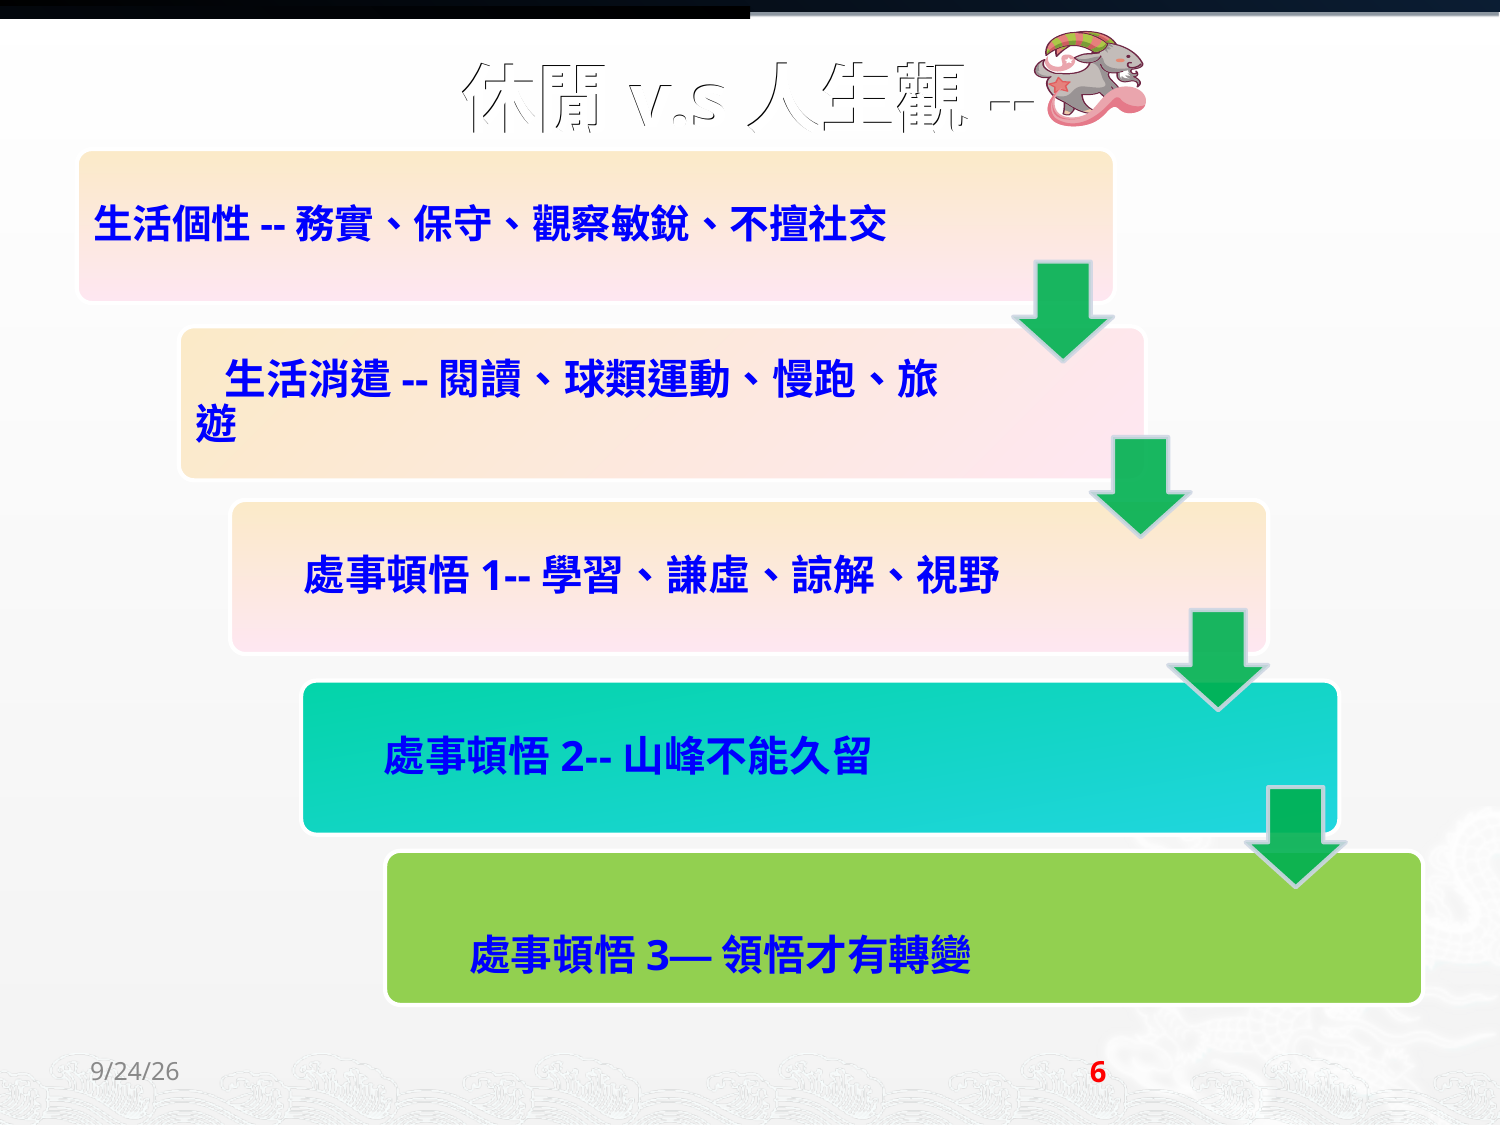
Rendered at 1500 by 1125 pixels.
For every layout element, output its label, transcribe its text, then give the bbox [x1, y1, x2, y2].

text_box 處事頓悟2--山峰不能久留 [301, 680, 1340, 835]
text_box [1245, 787, 1346, 888]
text_box 處事頓悟3—領悟才有轉變 [385, 850, 1424, 1005]
text_box [1090, 437, 1191, 538]
text_box [1168, 609, 1269, 711]
text_box [1013, 261, 1114, 362]
text_box 生活個性--務實、保守、觀察敏銳、不擅社交 [76, 148, 1115, 304]
text_box 2012/11/15 [75, 1042, 426, 1103]
picture [1033, 30, 1146, 127]
text_box 生活消遣--閱讀、球類運動、慢跑、旅遊 [178, 326, 1147, 481]
text_box 處事頓悟1--學習、謙虛、諒解、視野 [230, 499, 1269, 655]
text_box 6 [1074, 1042, 1426, 1103]
title 休閒v.s人生觀-- [75, 45, 1426, 233]
